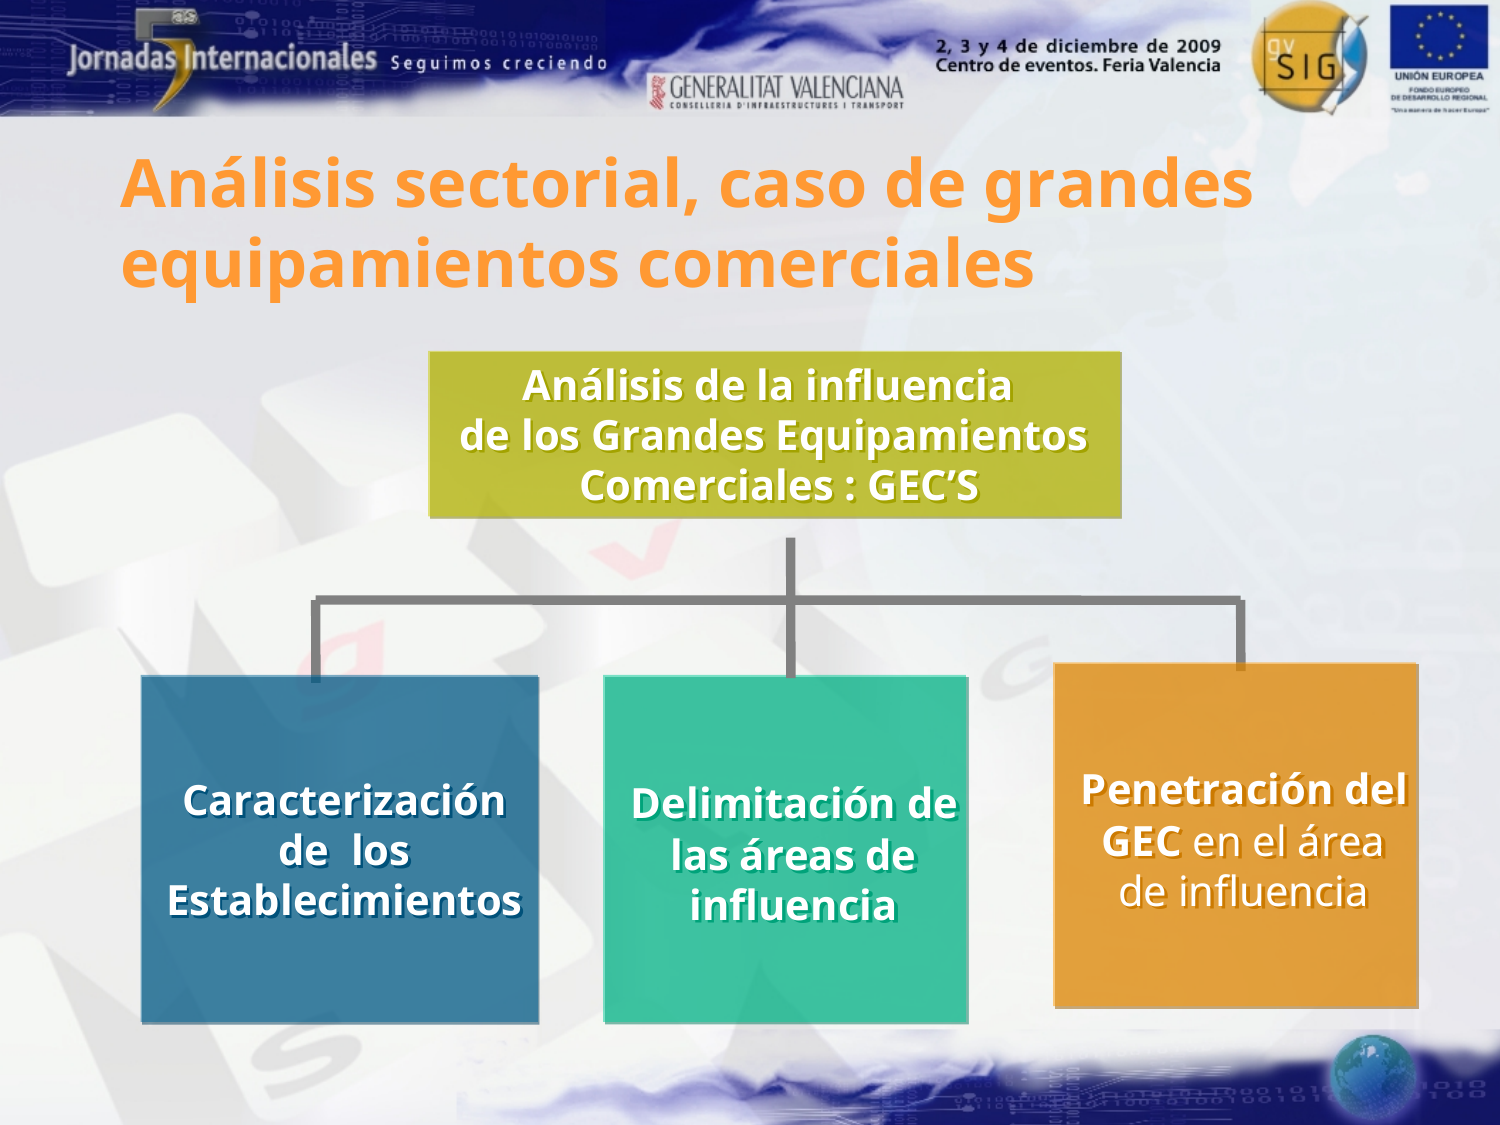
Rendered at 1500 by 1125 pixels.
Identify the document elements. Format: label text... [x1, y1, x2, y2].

text_box Delimitación de las áreas de influencia [603, 675, 966, 1022]
text_box Análisis sectorial, caso de grandes equipamientos comerciales [105, 132, 1495, 258]
text_box Análisis de la influencia de los Grandes Equipamientos Comerciales : GEC’S [428, 350, 1120, 517]
text_box Caracterización de los Establecimientos [140, 675, 538, 1022]
picture [0, 0, 1500, 1125]
text_box Penetración del GEC en el área de influencia [1053, 662, 1416, 1007]
